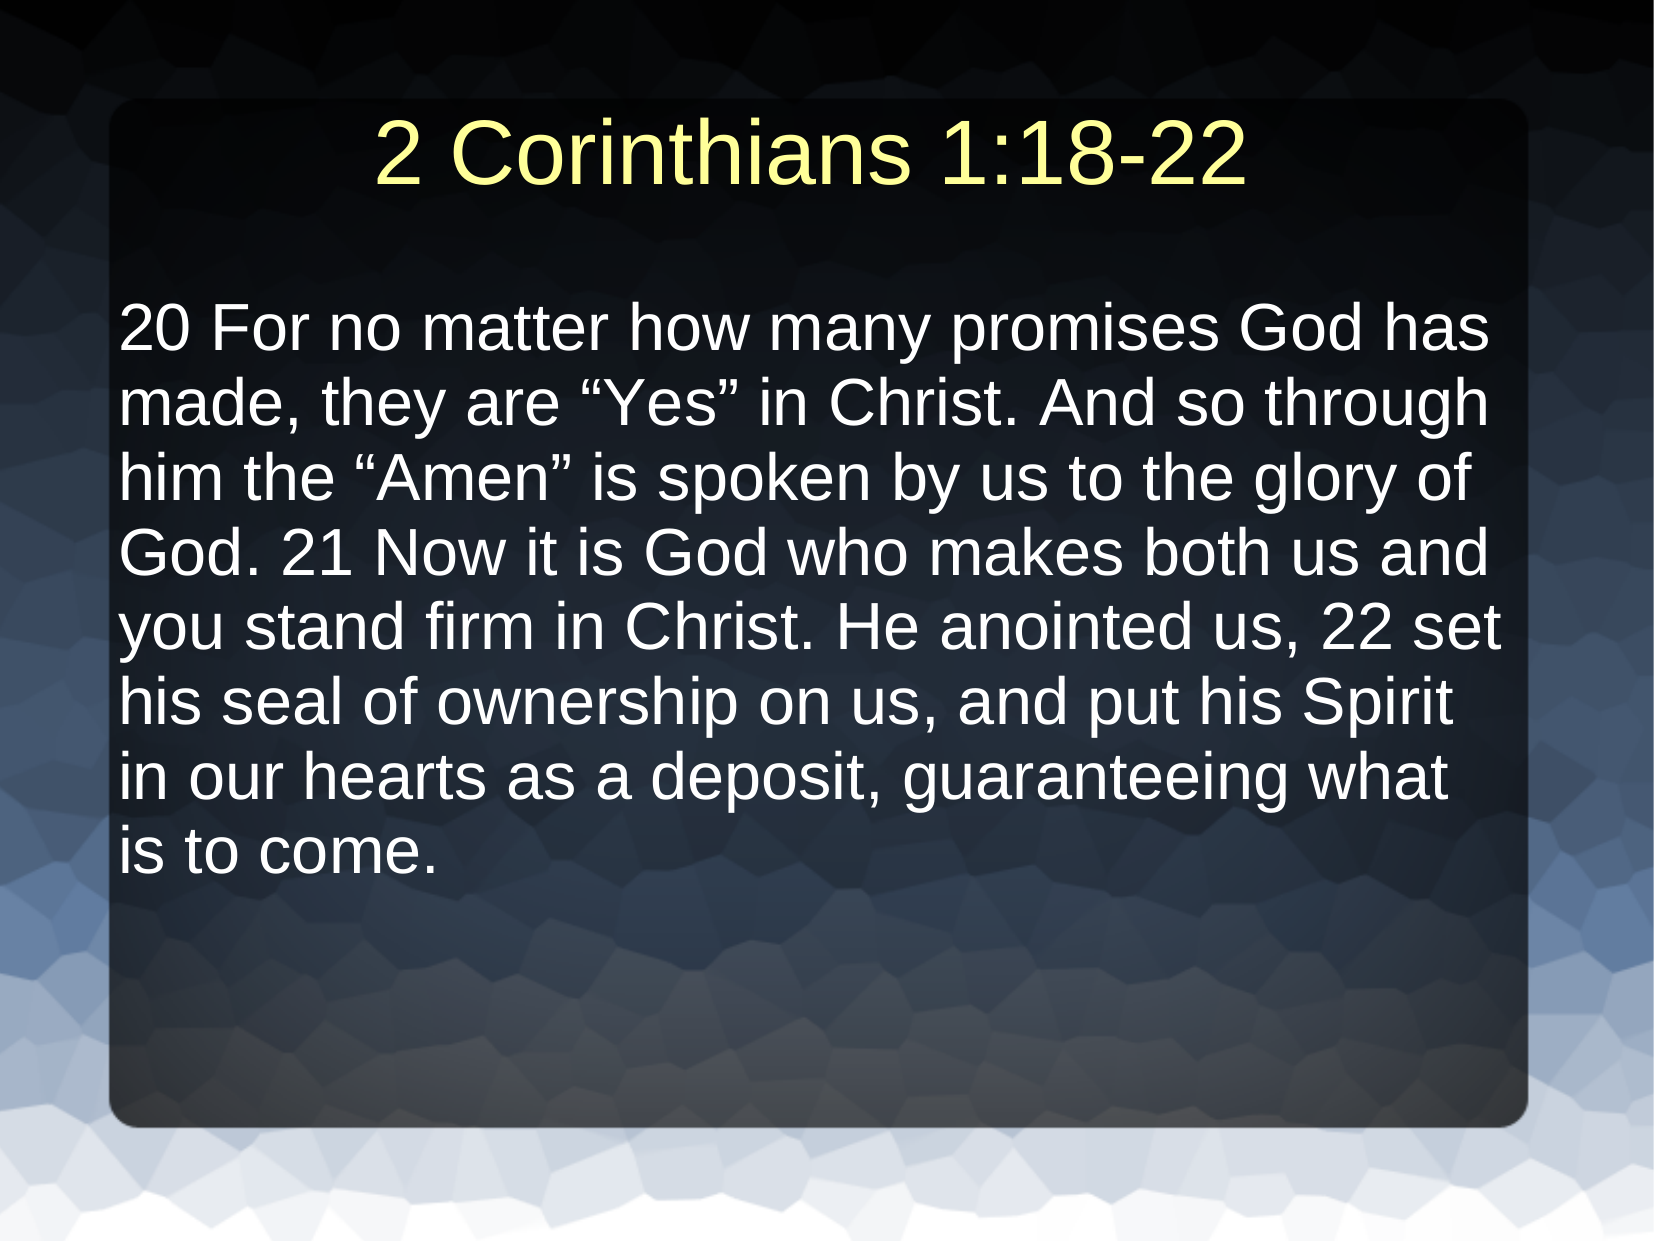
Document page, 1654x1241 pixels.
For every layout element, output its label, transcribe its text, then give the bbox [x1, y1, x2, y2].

list 20 For no matter how many promises God has made, they are “Yes” in Christ. And so through him the “Amen” is spoken by us to the glory of God. 21 Now it is God who makes both us and you stand firm in Christ. He anointed us, 22 set his seal of ownership on us, and put his Spirit in our hearts as a deposit, guaranteeing what is to come. [118, 290, 1506, 1109]
picture [0, 0, 1654, 1241]
title 2 Corinthians 1:18-22 [118, 49, 1506, 257]
